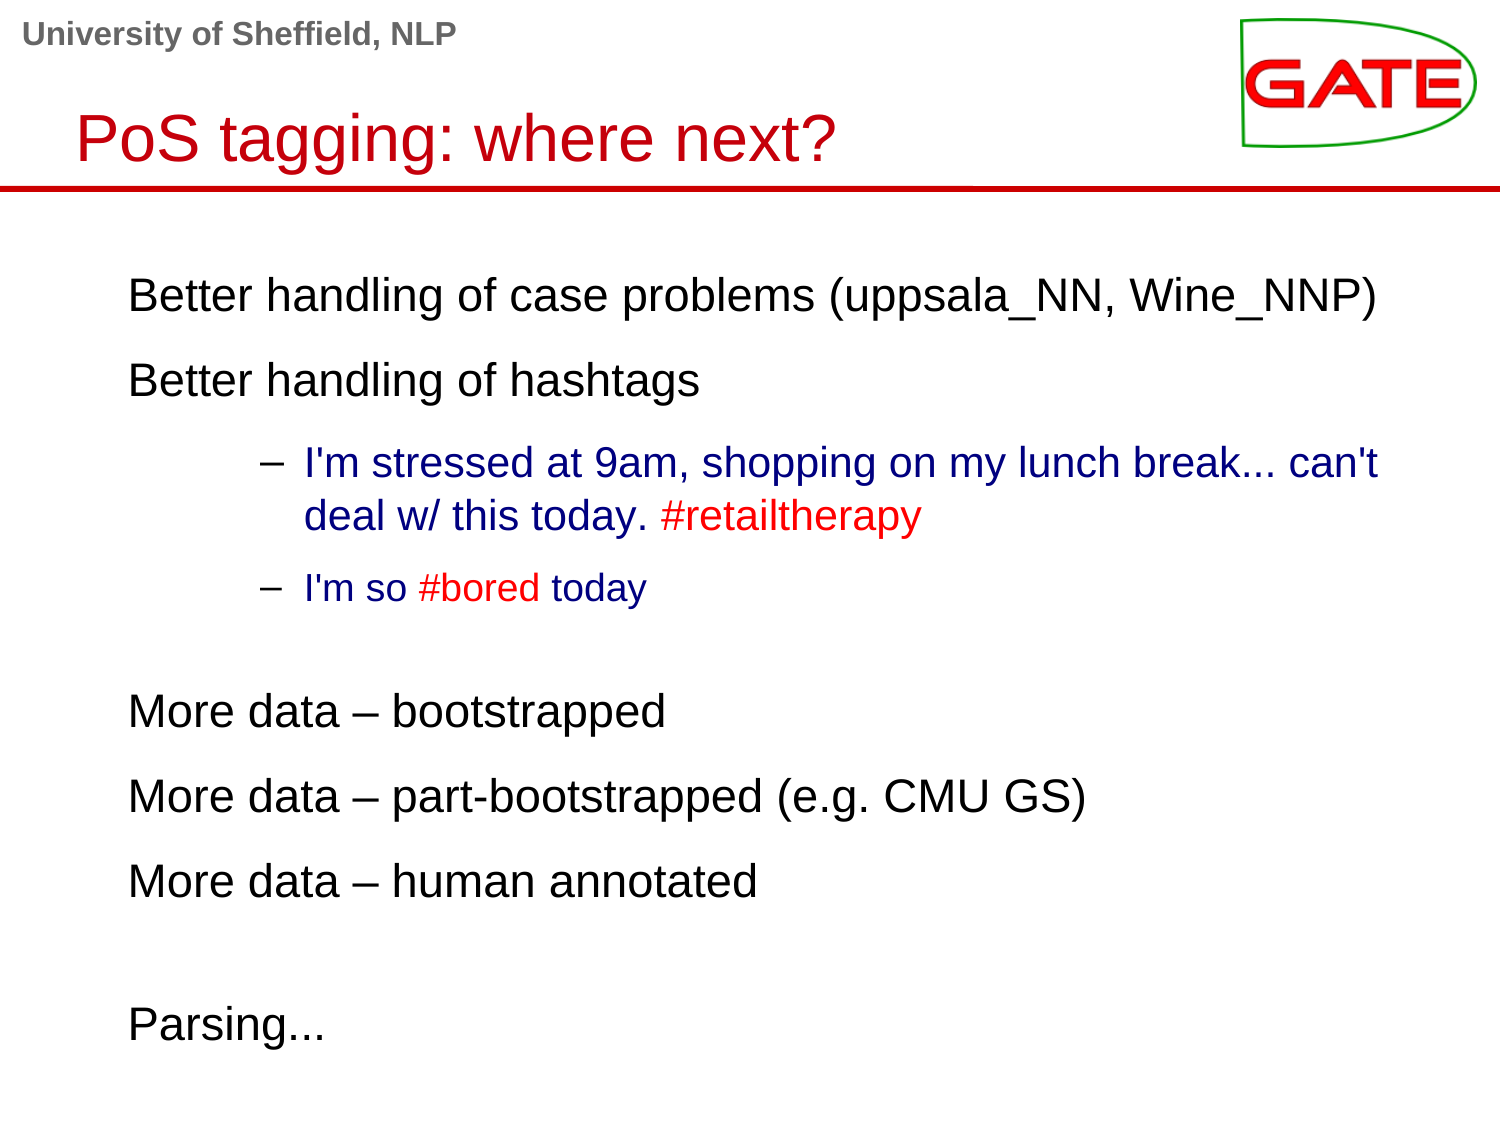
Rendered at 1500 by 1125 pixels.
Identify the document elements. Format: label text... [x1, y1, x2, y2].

list Better handling of case problems (uppsala_NN, Wine_NNP) Better handling of hashtags I'm stressed at 9am, shopping on my lunch break... can't deal w/ this today. #retailtherapy I'm so #bored today More data – bootstrapped More data – part-bootstrapped (e.g. CMU GS) More data – human annotated Parsing... [75, 263, 1425, 1061]
picture [1240, 18, 1477, 148]
title PoS tagging: where next? [75, 45, 1425, 232]
